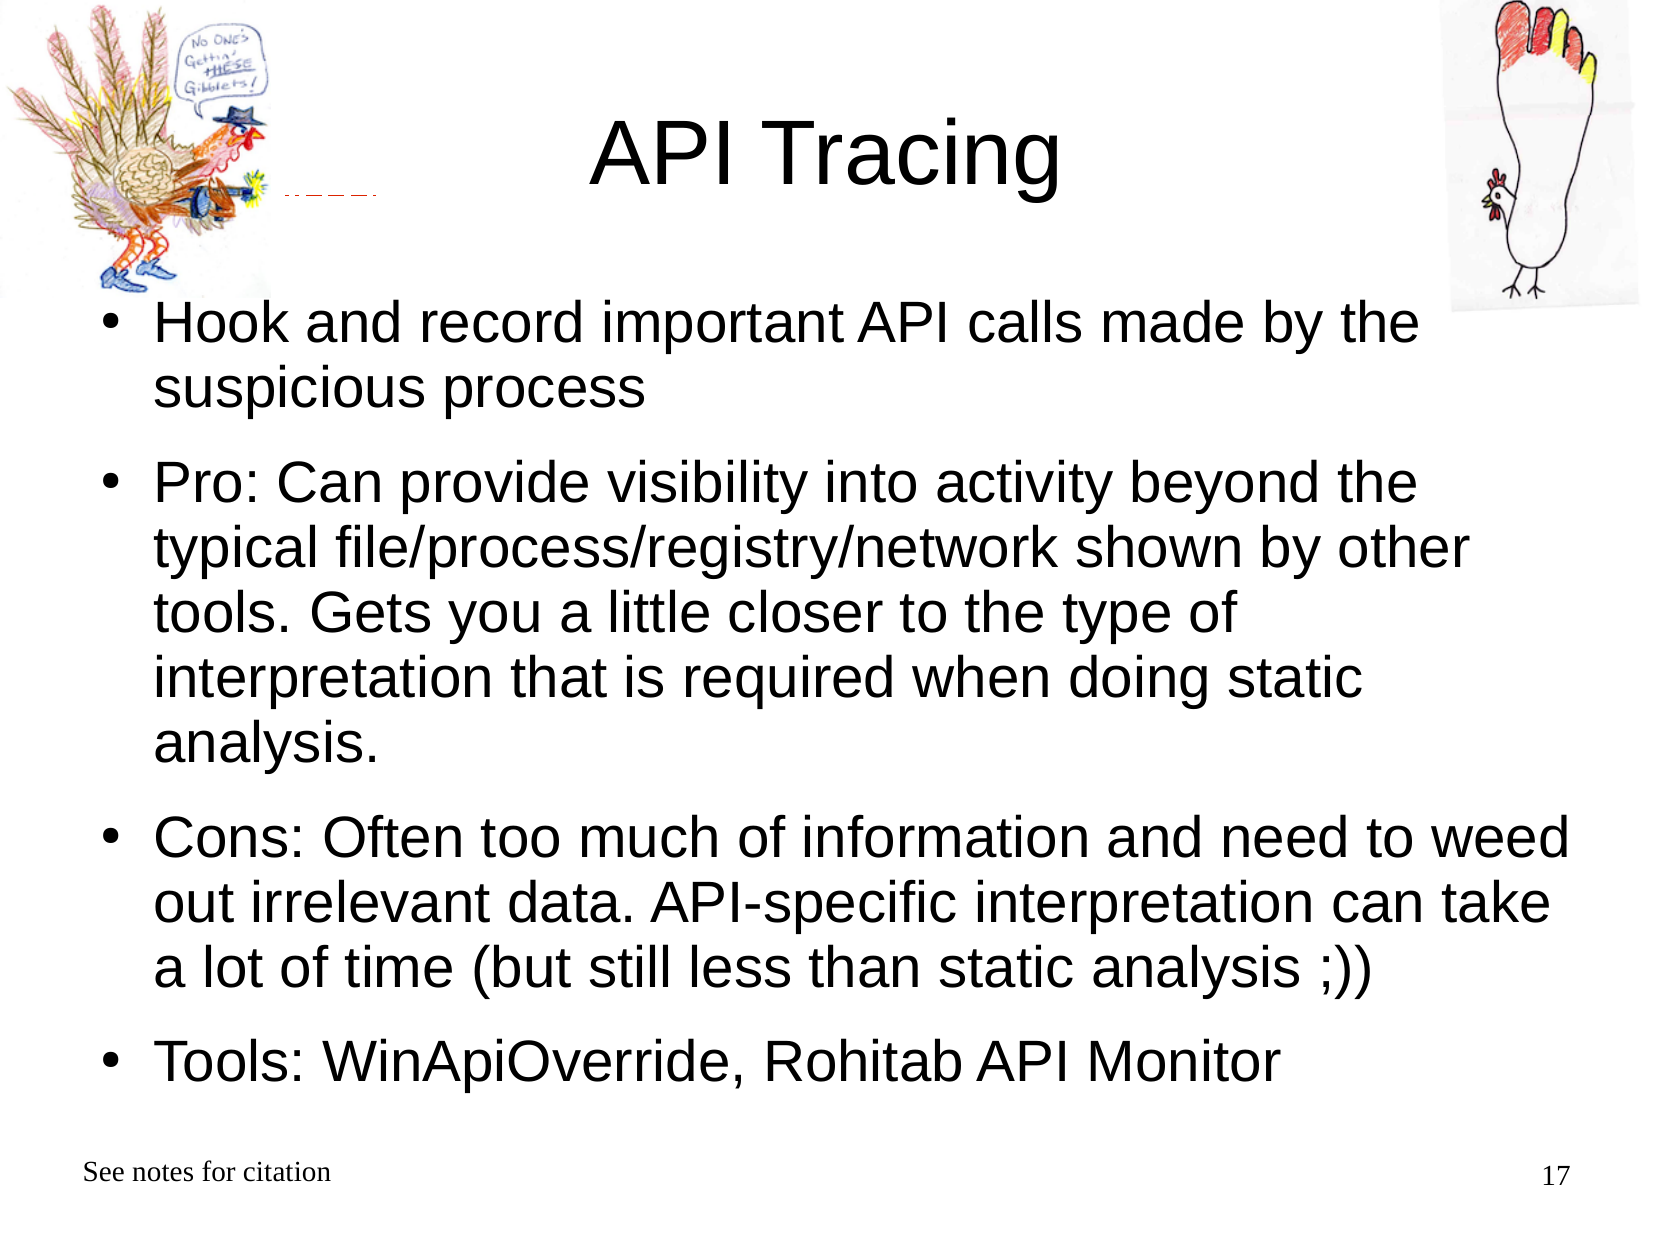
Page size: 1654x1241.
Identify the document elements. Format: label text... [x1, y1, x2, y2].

picture [1425, 0, 1654, 331]
picture [0, 0, 271, 298]
title API Tracing [271, 49, 1571, 257]
list Hook and record important API calls made by the suspicious process Pro: Can provide visibility into activity beyond the typical file/process/registry/network shown by other tools. Gets you a little closer to the type of interpretation that is required when doing static analysis. Cons: Often too much of information and need to weed out irrelevant data. API-specific interpretation can take a lot of time (but still less than static analysis ;)) Tools: WinApiOverride, Rohitab API Monitor [82, 290, 1576, 1126]
